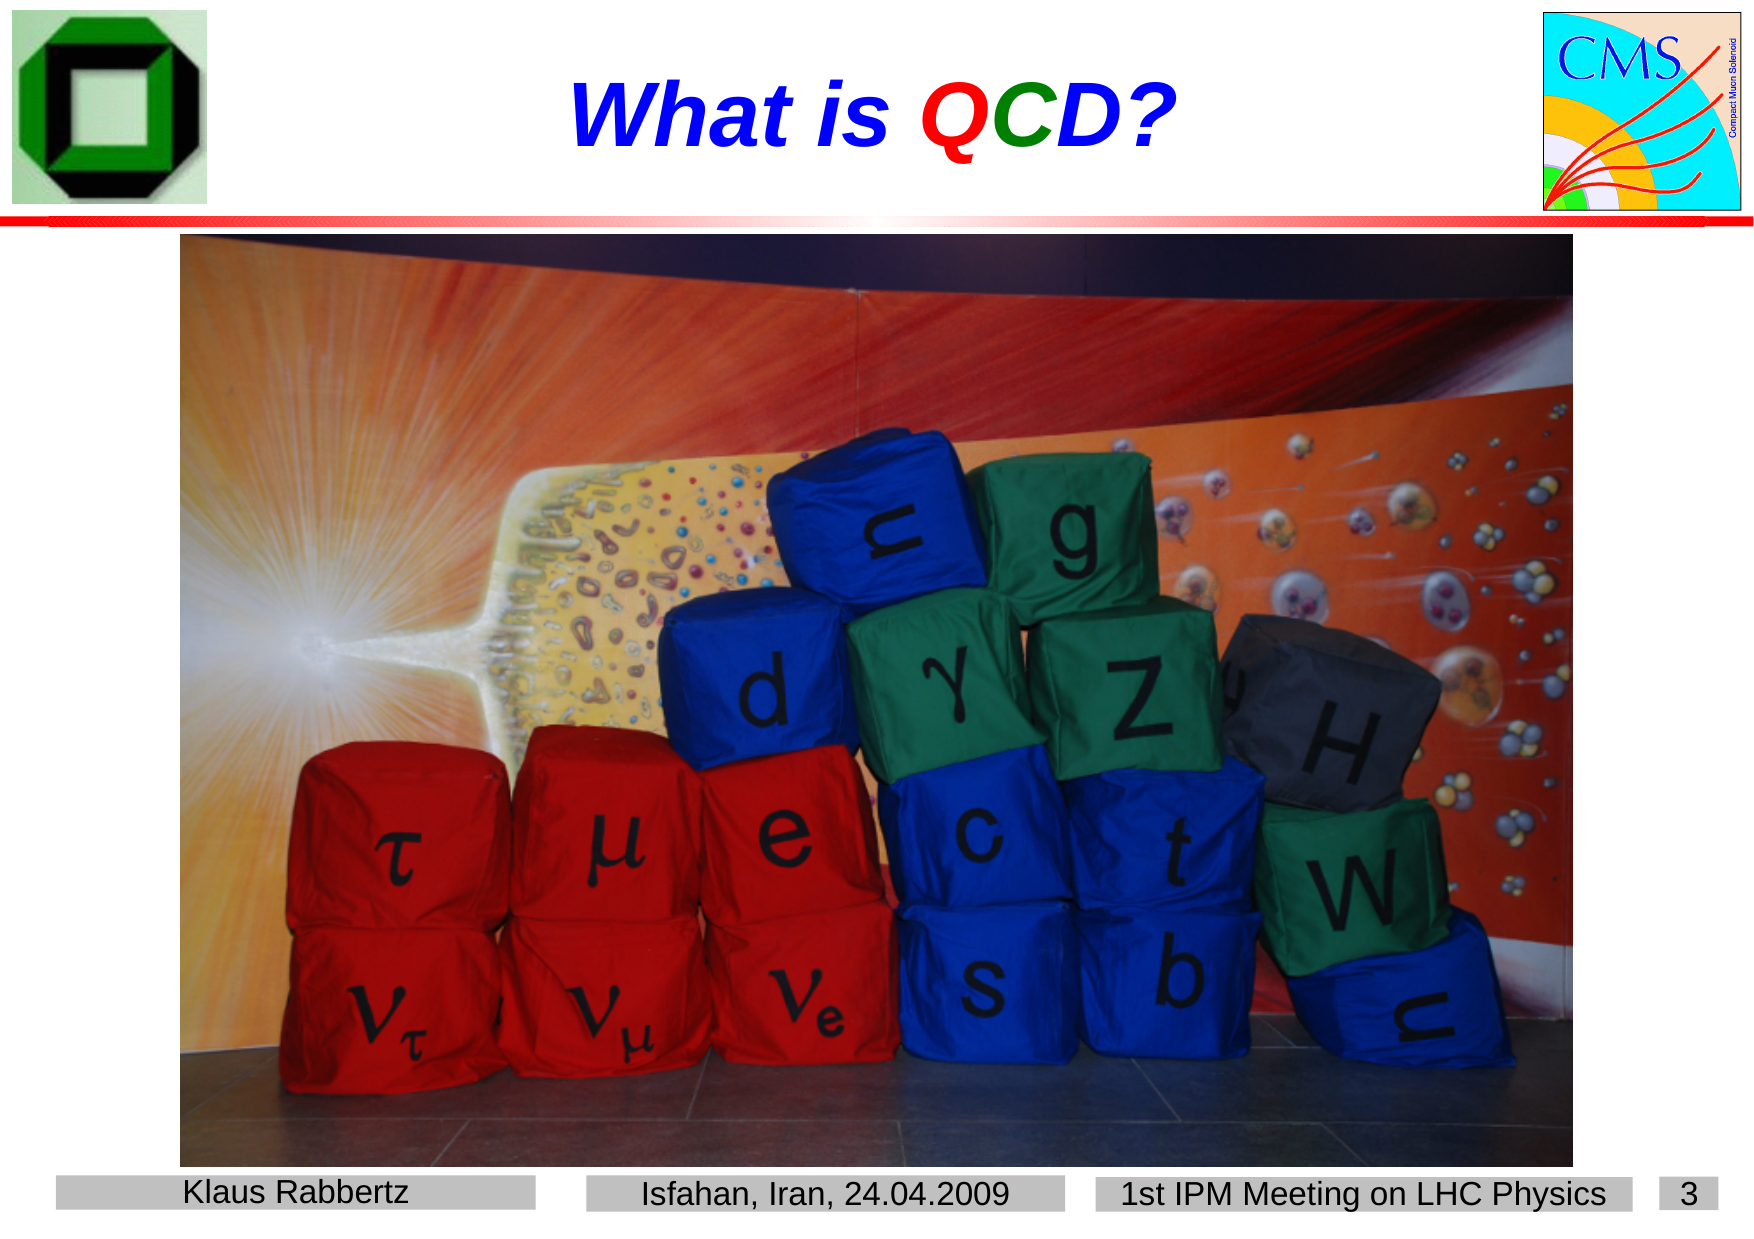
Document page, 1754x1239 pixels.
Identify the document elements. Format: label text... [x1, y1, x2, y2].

picture [180, 234, 1573, 1167]
title What is QCD? [220, 27, 1525, 202]
picture [1542, 11, 1742, 211]
picture [12, 10, 207, 204]
